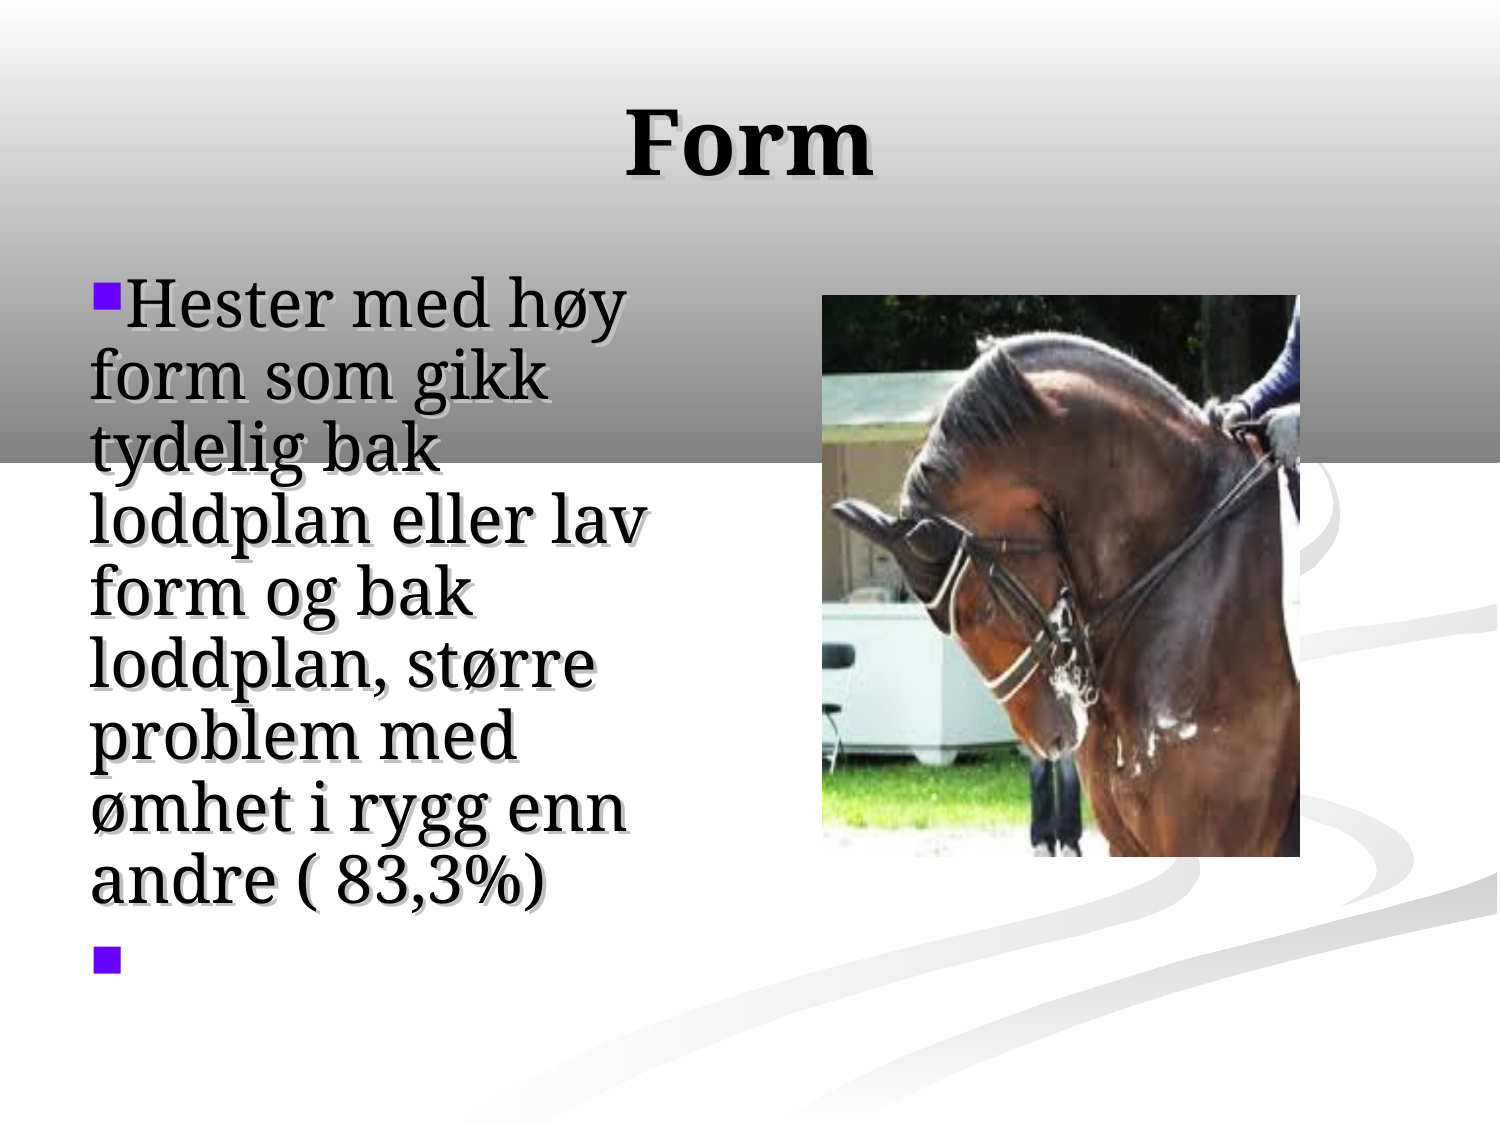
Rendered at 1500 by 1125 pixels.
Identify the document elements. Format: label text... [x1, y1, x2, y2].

list Hester med høy form som gikk tydelig bak loddplan eller lav form og bak loddplan, større problem med ømhet i rygg enn andre ( 83,3%) [75, 262, 734, 1006]
title Form [75, 21, 1426, 257]
picture [822, 295, 1300, 857]
